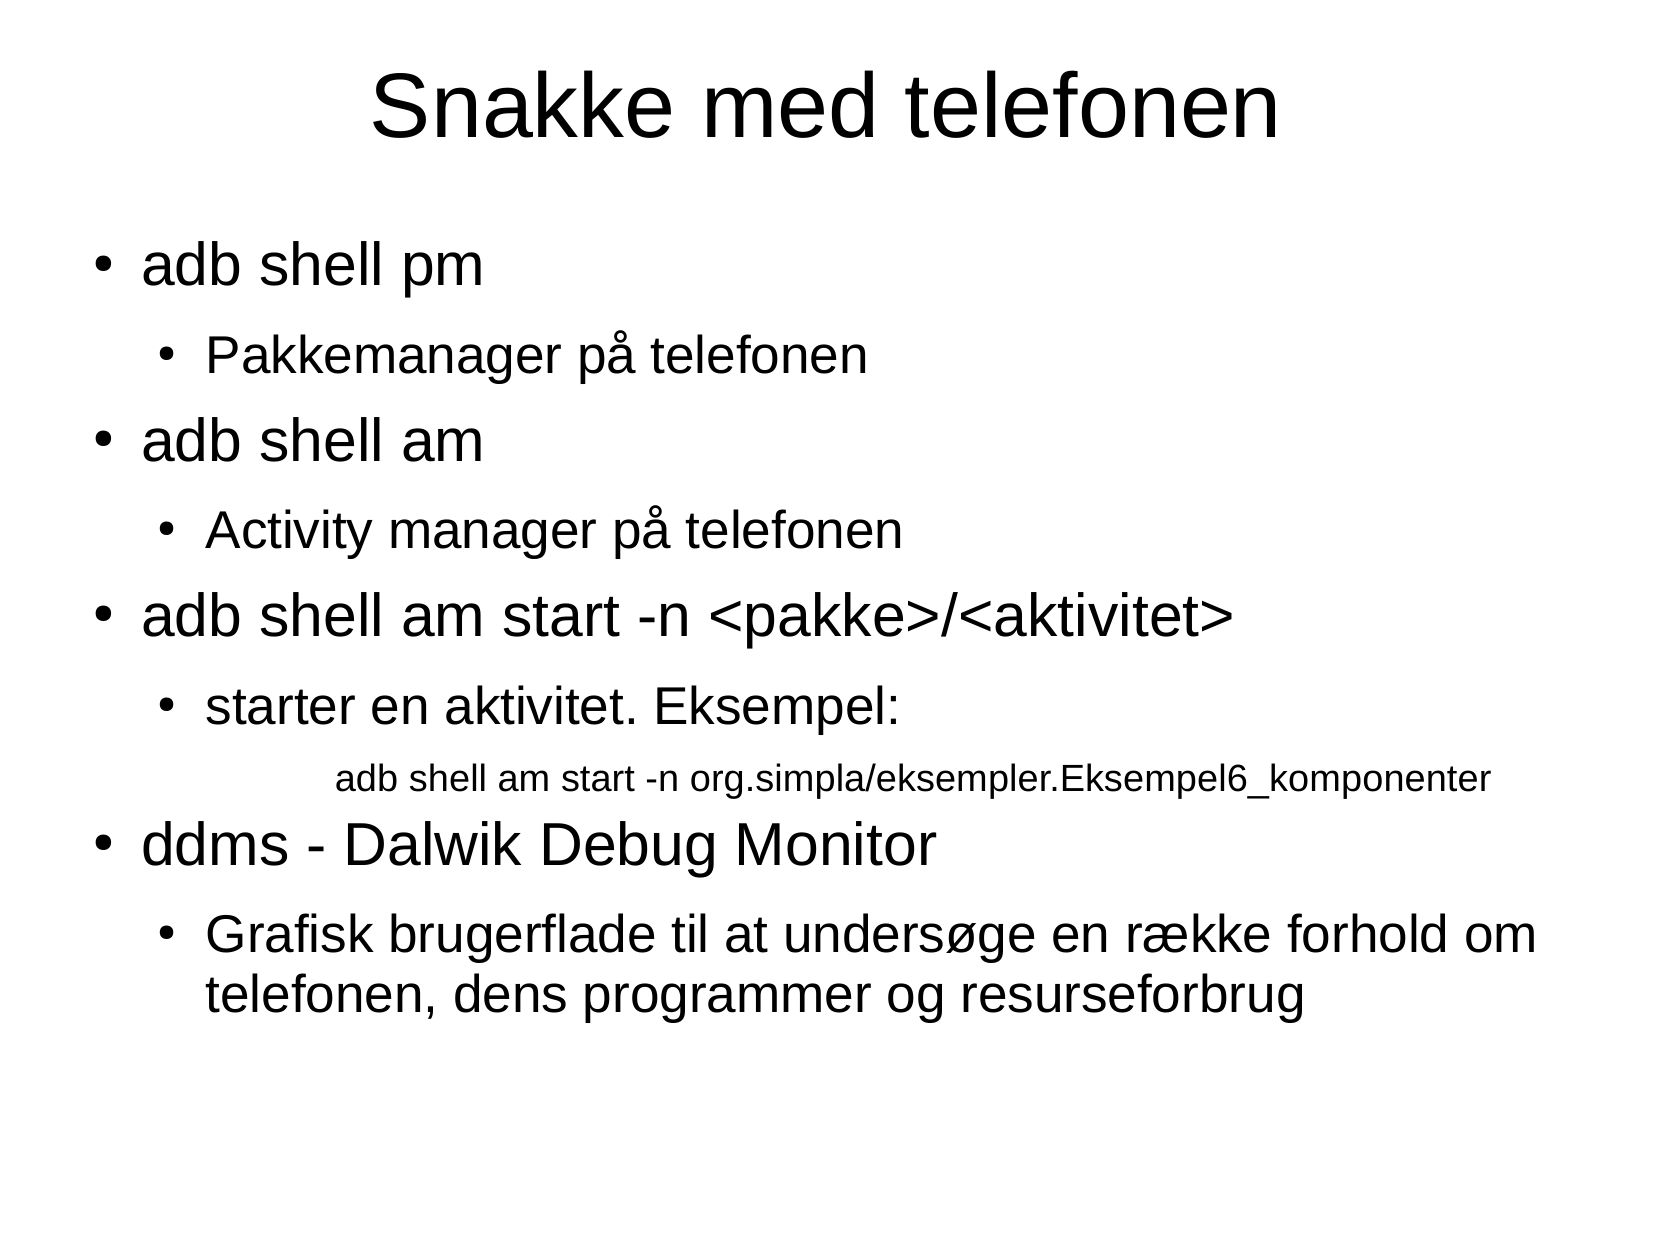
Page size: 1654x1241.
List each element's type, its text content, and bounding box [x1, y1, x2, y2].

title Snakke med telefonen [105, 2, 1548, 210]
list adb shell pm Pakkemanager på telefonen adb shell am Activity manager på telefonen adb shell am start -n <pakke>/<aktivitet> starter en aktivitet. Eksempel: adb shell am start -n org.simpla/eksempler.Eksempel6_komponenter ddms - Dalwik Debug Monitor Grafisk brugerflade til at undersøge en række forhold om telefonen, dens programmer og resurseforbrug [76, 230, 1572, 1035]
